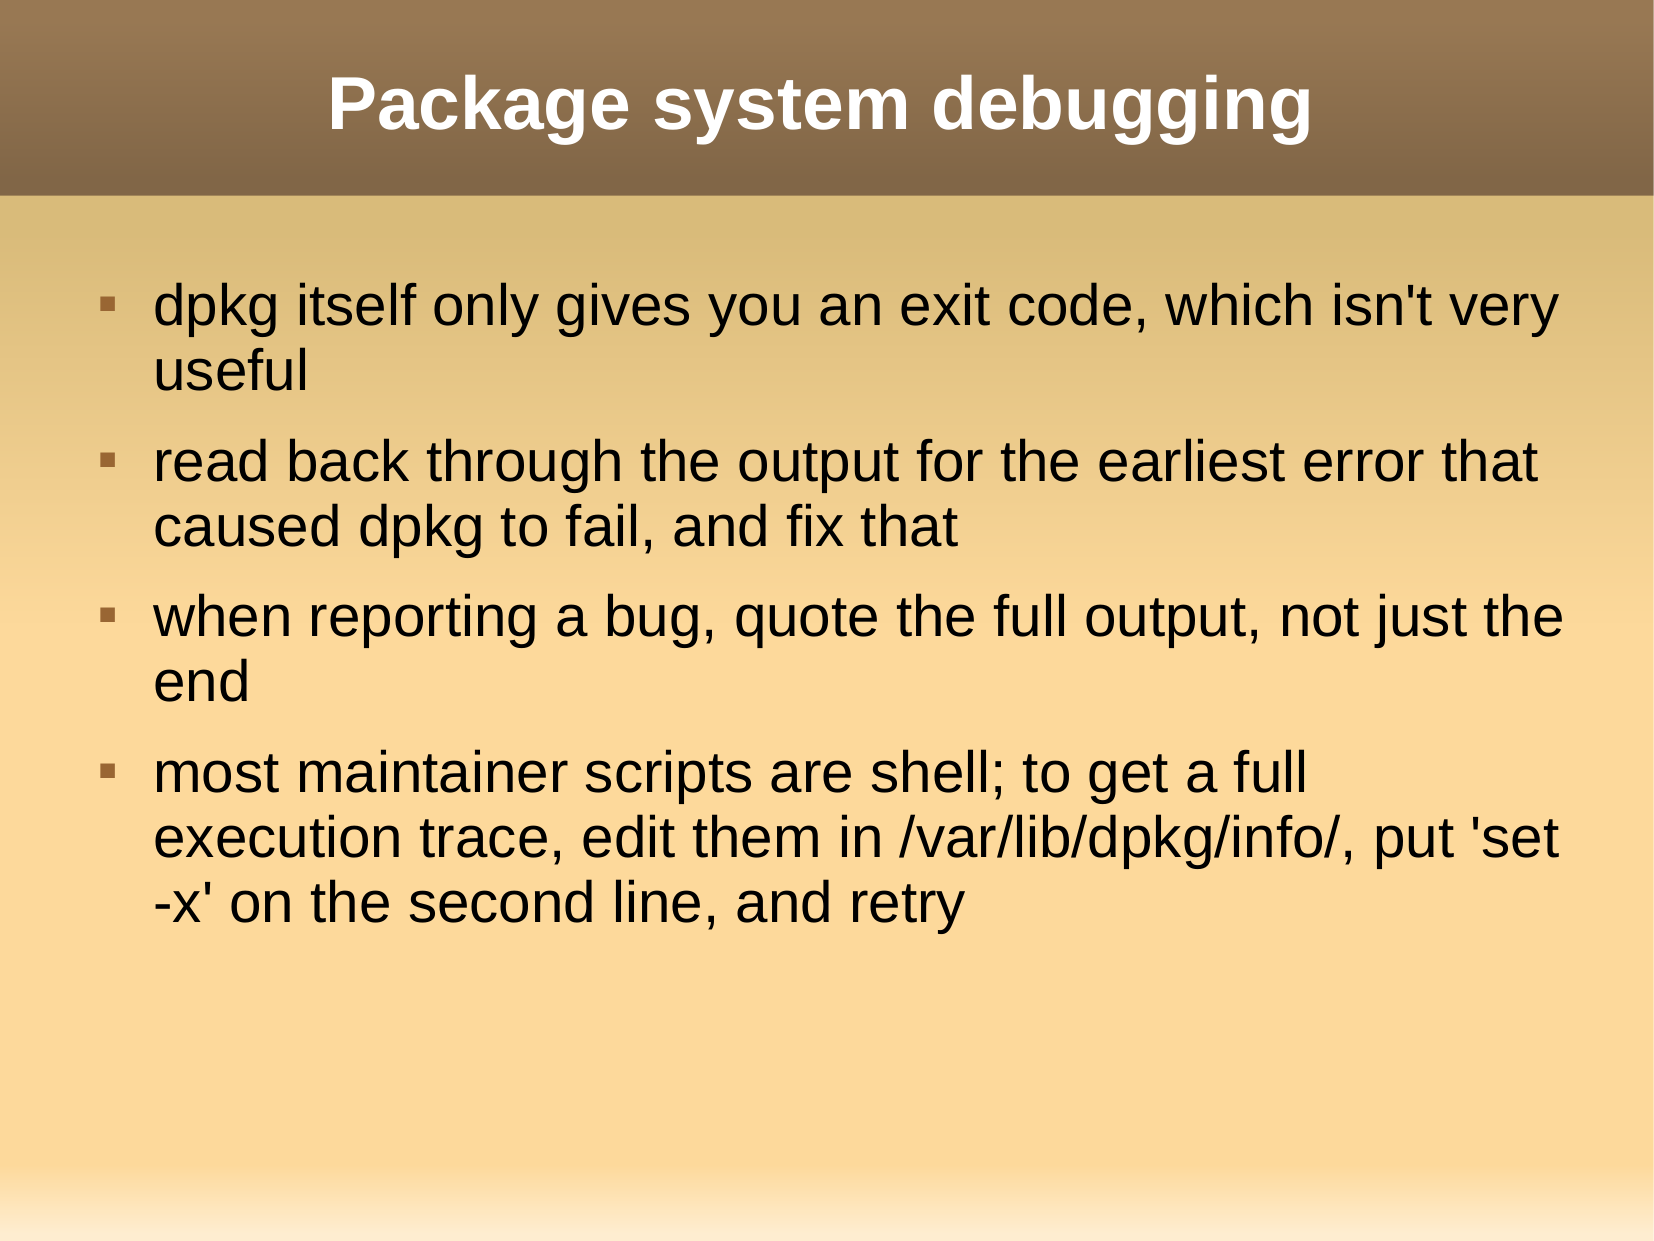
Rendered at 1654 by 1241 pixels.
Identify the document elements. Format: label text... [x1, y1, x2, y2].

list dpkg itself only gives you an exit code, which isn't very useful read back through the output for the earliest error that caused dpkg to fail, and fix that when reporting a bug, quote the full output, not just the end most maintainer scripts are shell; to get a full execution trace, edit them in /var/lib/dpkg/info/, put 'set -x' on the second line, and retry [82, 272, 1571, 1077]
title Package system debugging [76, 0, 1565, 208]
picture [0, 0, 1654, 1241]
